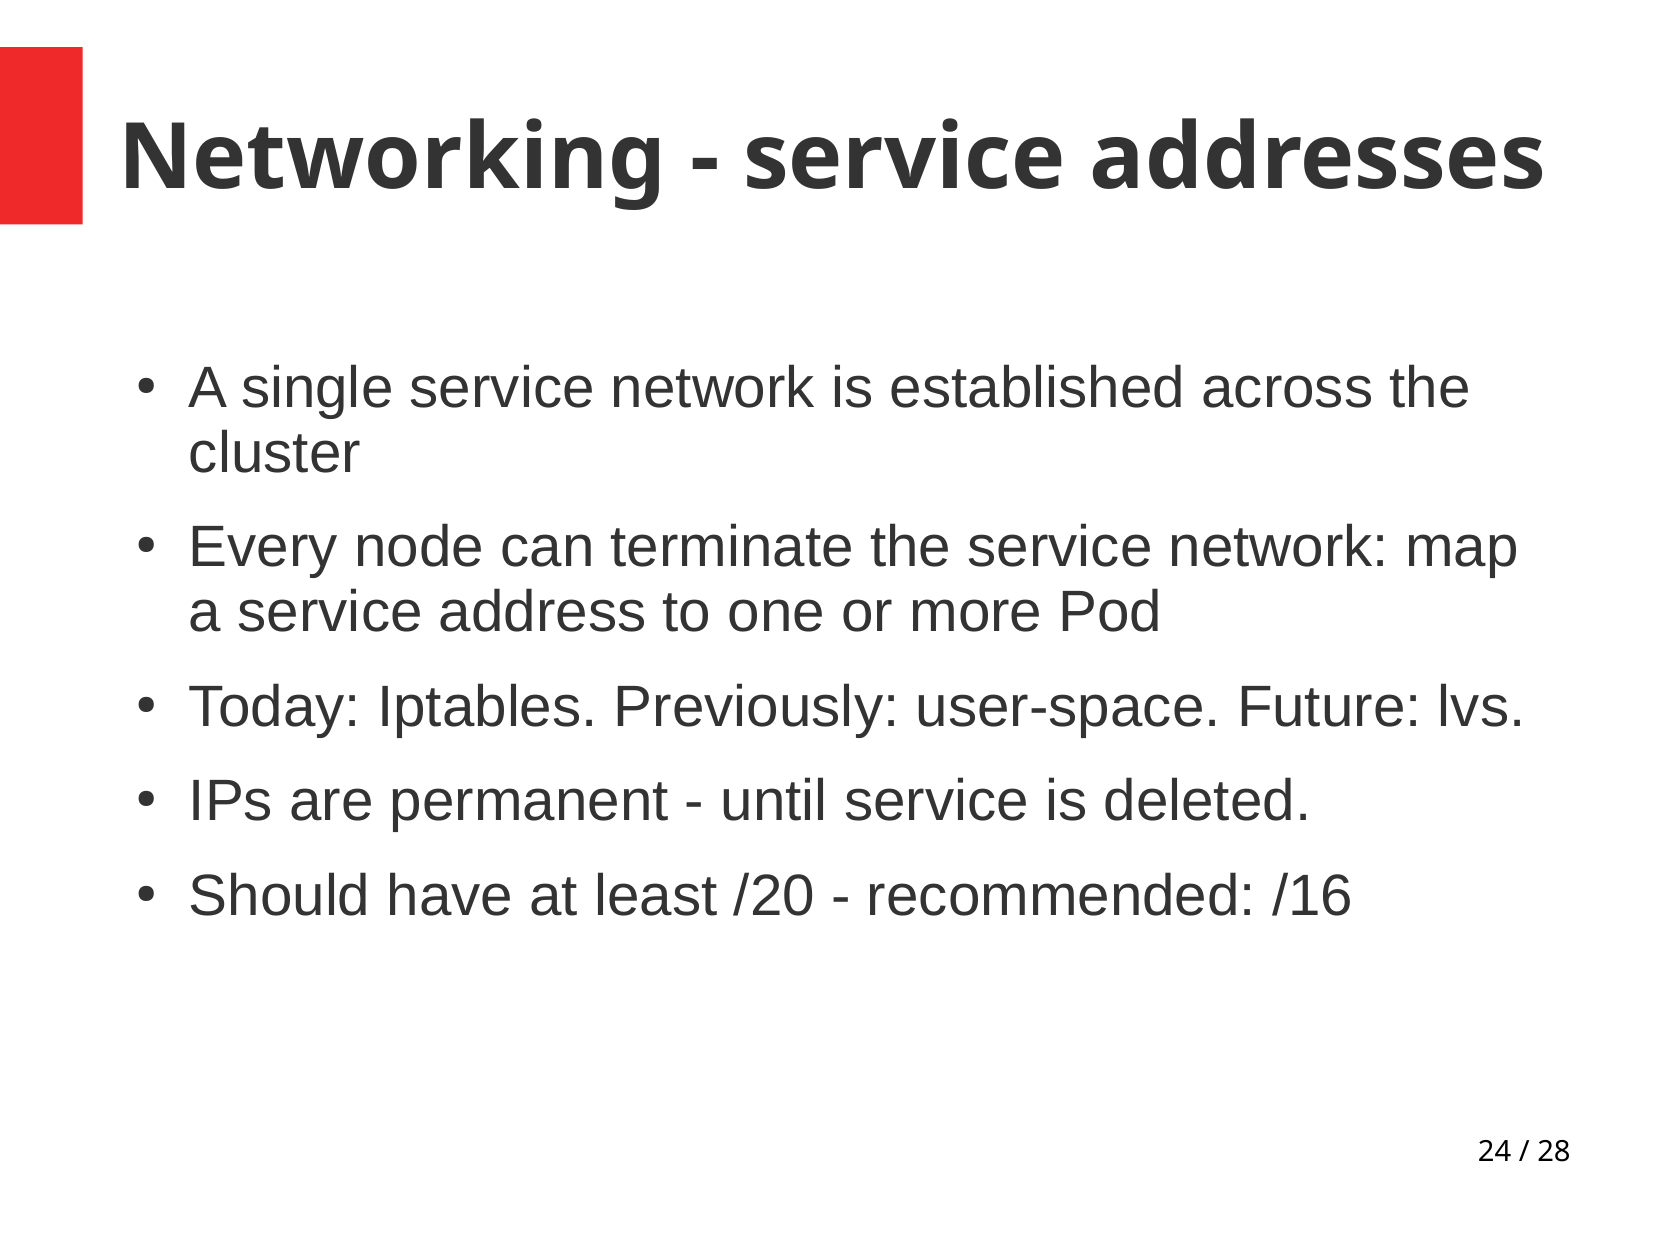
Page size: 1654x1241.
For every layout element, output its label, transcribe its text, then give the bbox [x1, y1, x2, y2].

list A single service network is established across the cluster Every node can terminate the service network: map a service address to one or more Pod Today: Iptables. Previously: user-space. Future: lvs. IPs are permanent - until service is deleted. Should have at least /20 - recommended: /16 [118, 354, 1536, 1074]
title Networking - service addresses [118, 45, 1571, 260]
